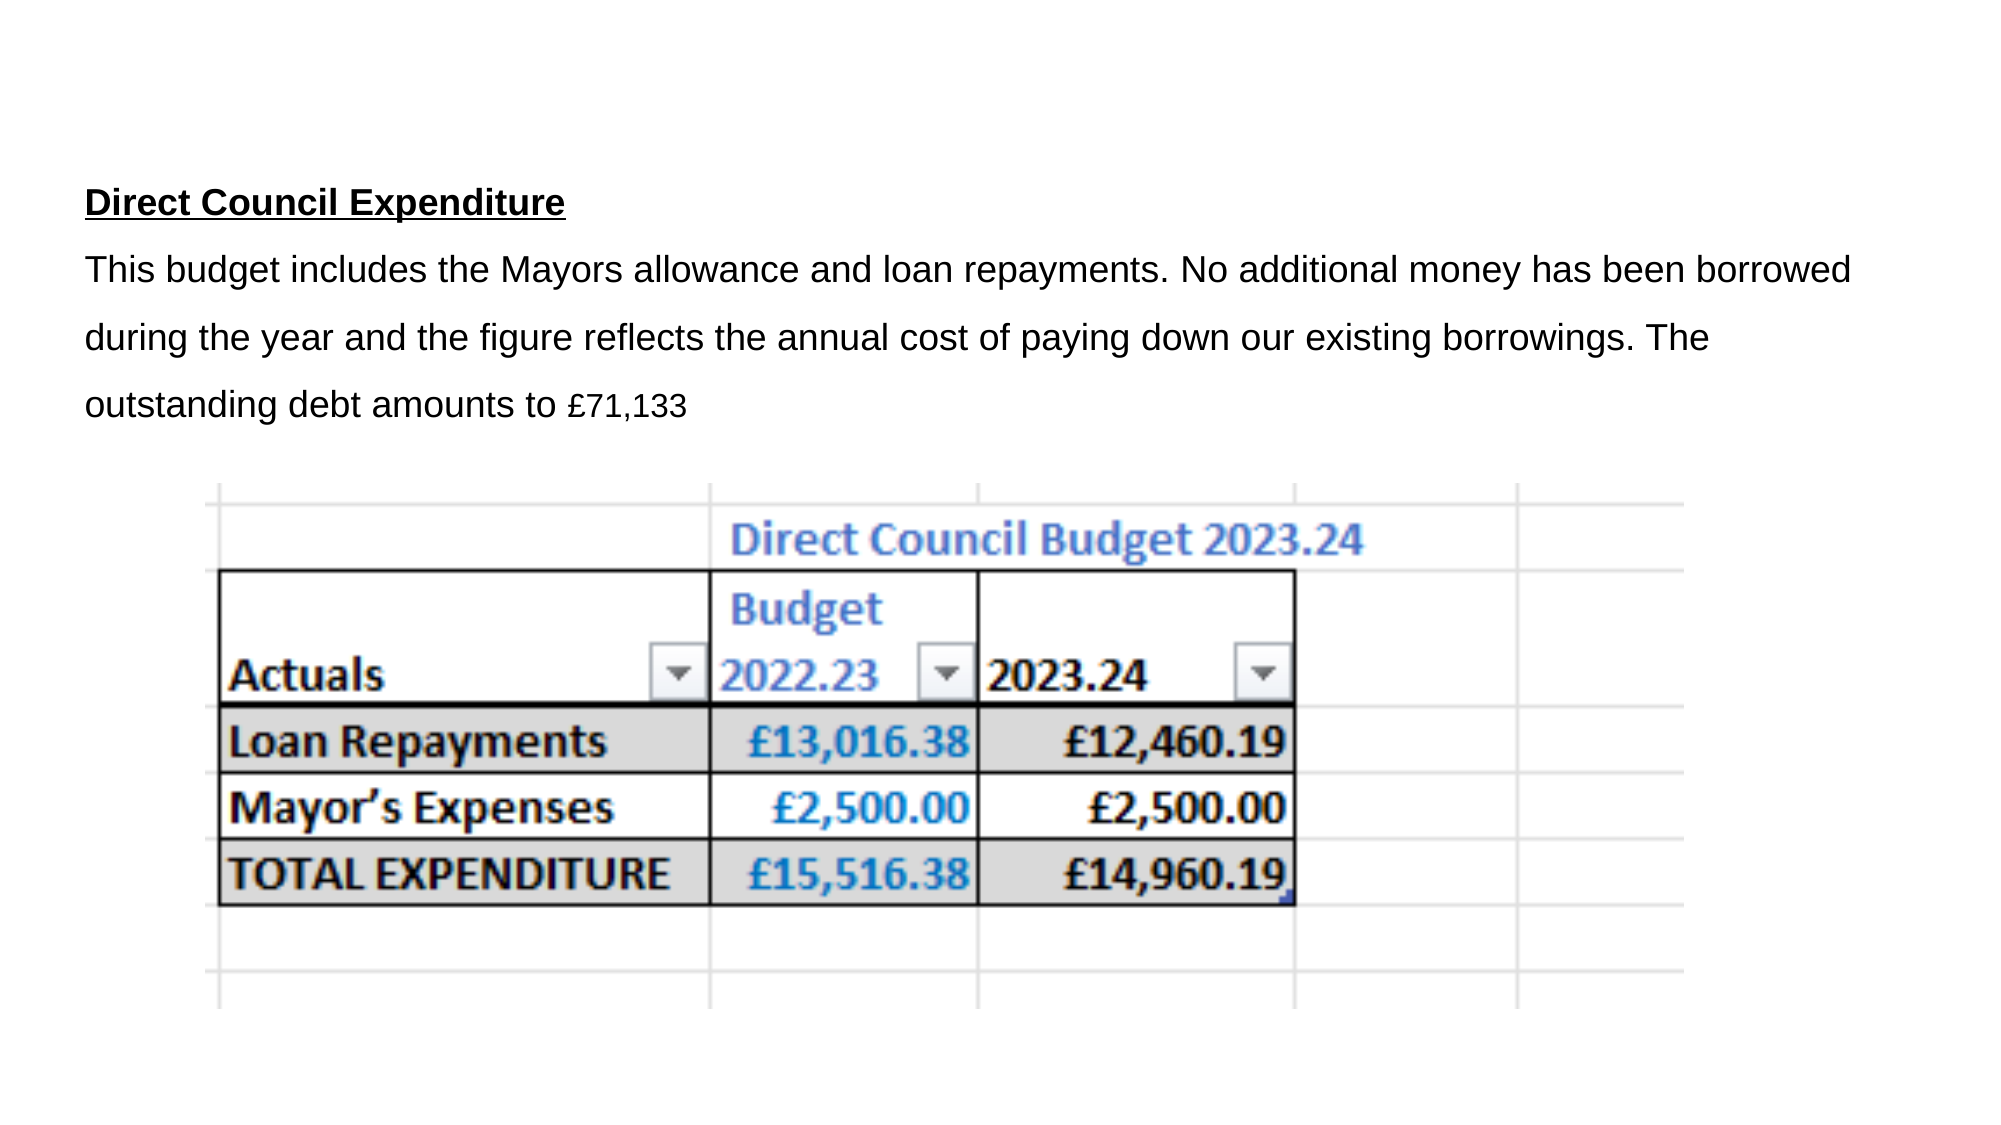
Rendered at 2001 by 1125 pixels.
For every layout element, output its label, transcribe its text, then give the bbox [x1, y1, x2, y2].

picture [205, 483, 1684, 1009]
text_box Direct Council Expenditure This budget includes the Mayors allowance and loan repayments. No additional money has been borrowed during the year and the figure reflects the annual cost of paying down our existing borrowings. The outstanding debt amounts to £71,133 [70, 148, 1878, 433]
